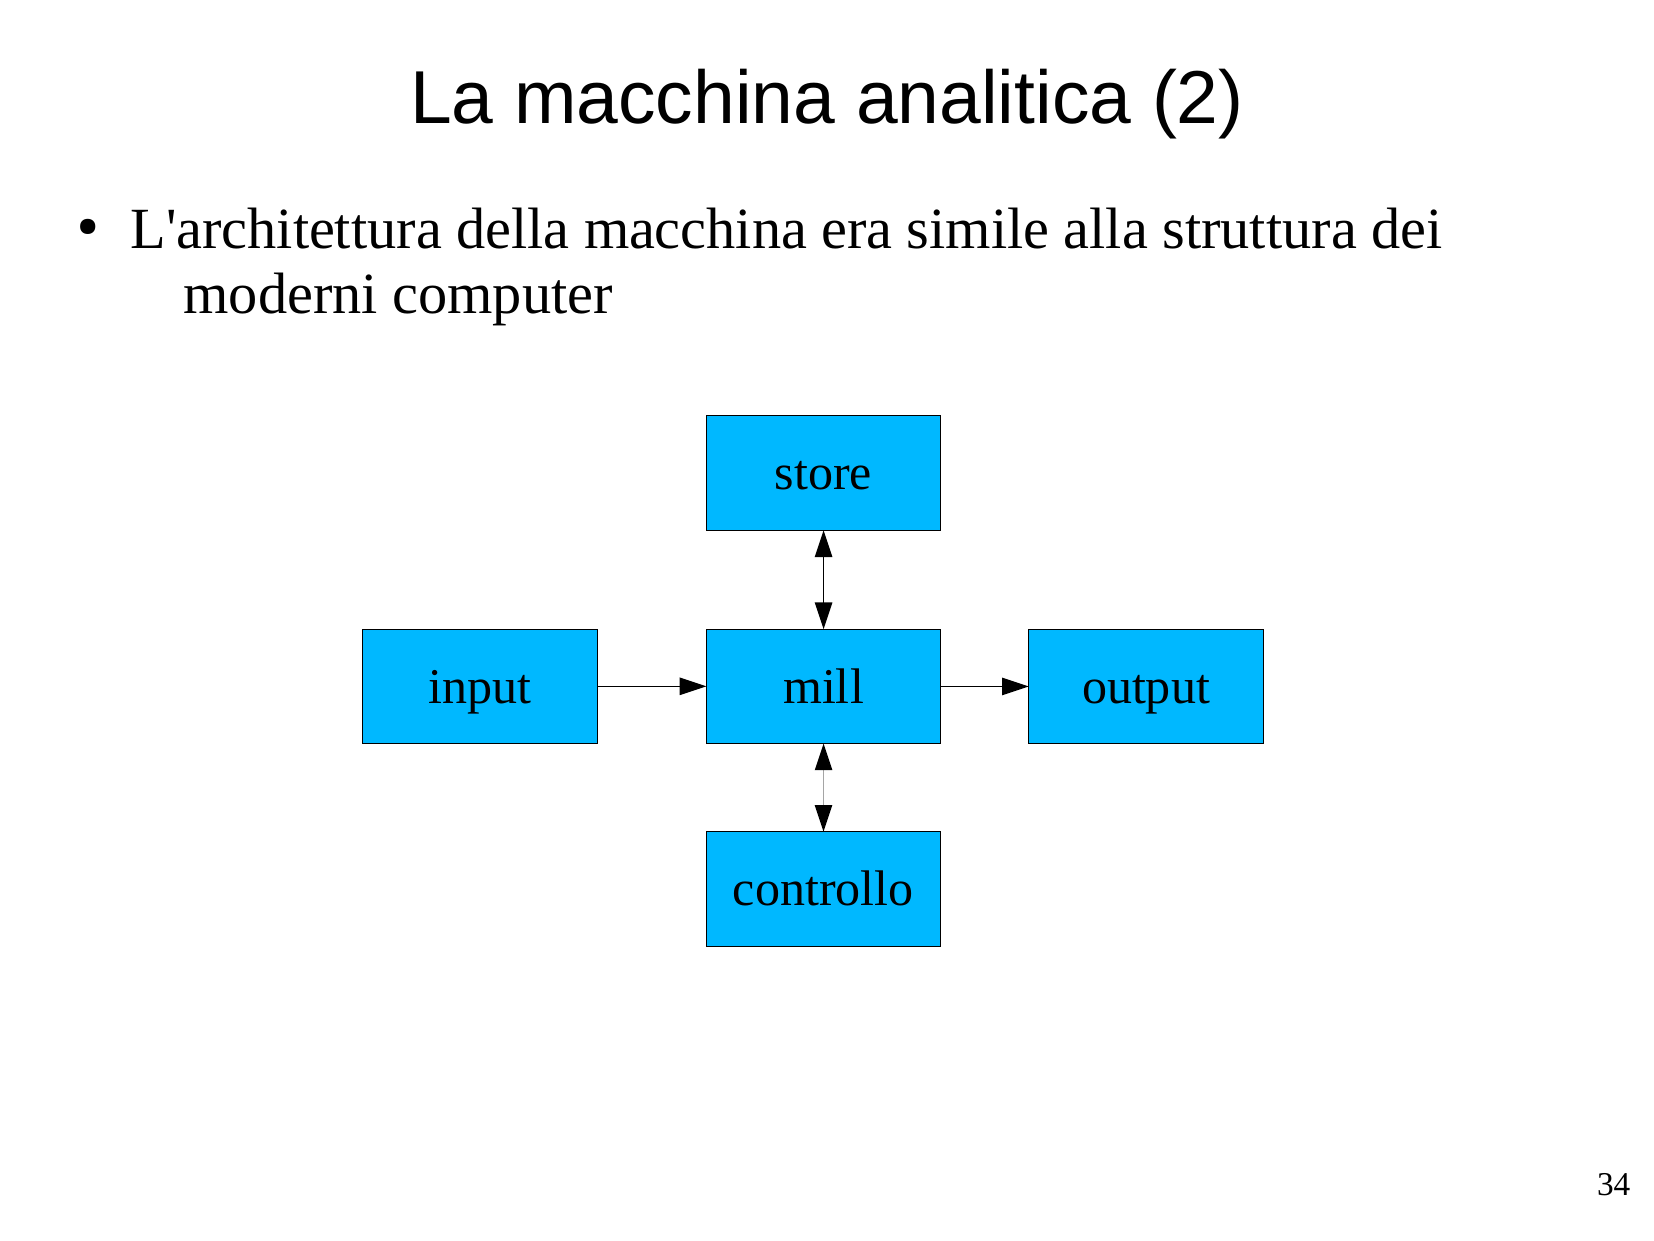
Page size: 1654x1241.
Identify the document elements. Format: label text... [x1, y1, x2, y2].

text_box store [706, 415, 941, 531]
text_box controllo [706, 831, 941, 947]
title La macchina analitica (2) [37, 30, 1617, 166]
text_box mill [706, 629, 941, 744]
text_box input [362, 629, 598, 744]
list L'architettura della macchina era simile alla struttura dei moderni computer [42, 196, 1612, 1187]
text_box output [1028, 629, 1264, 744]
